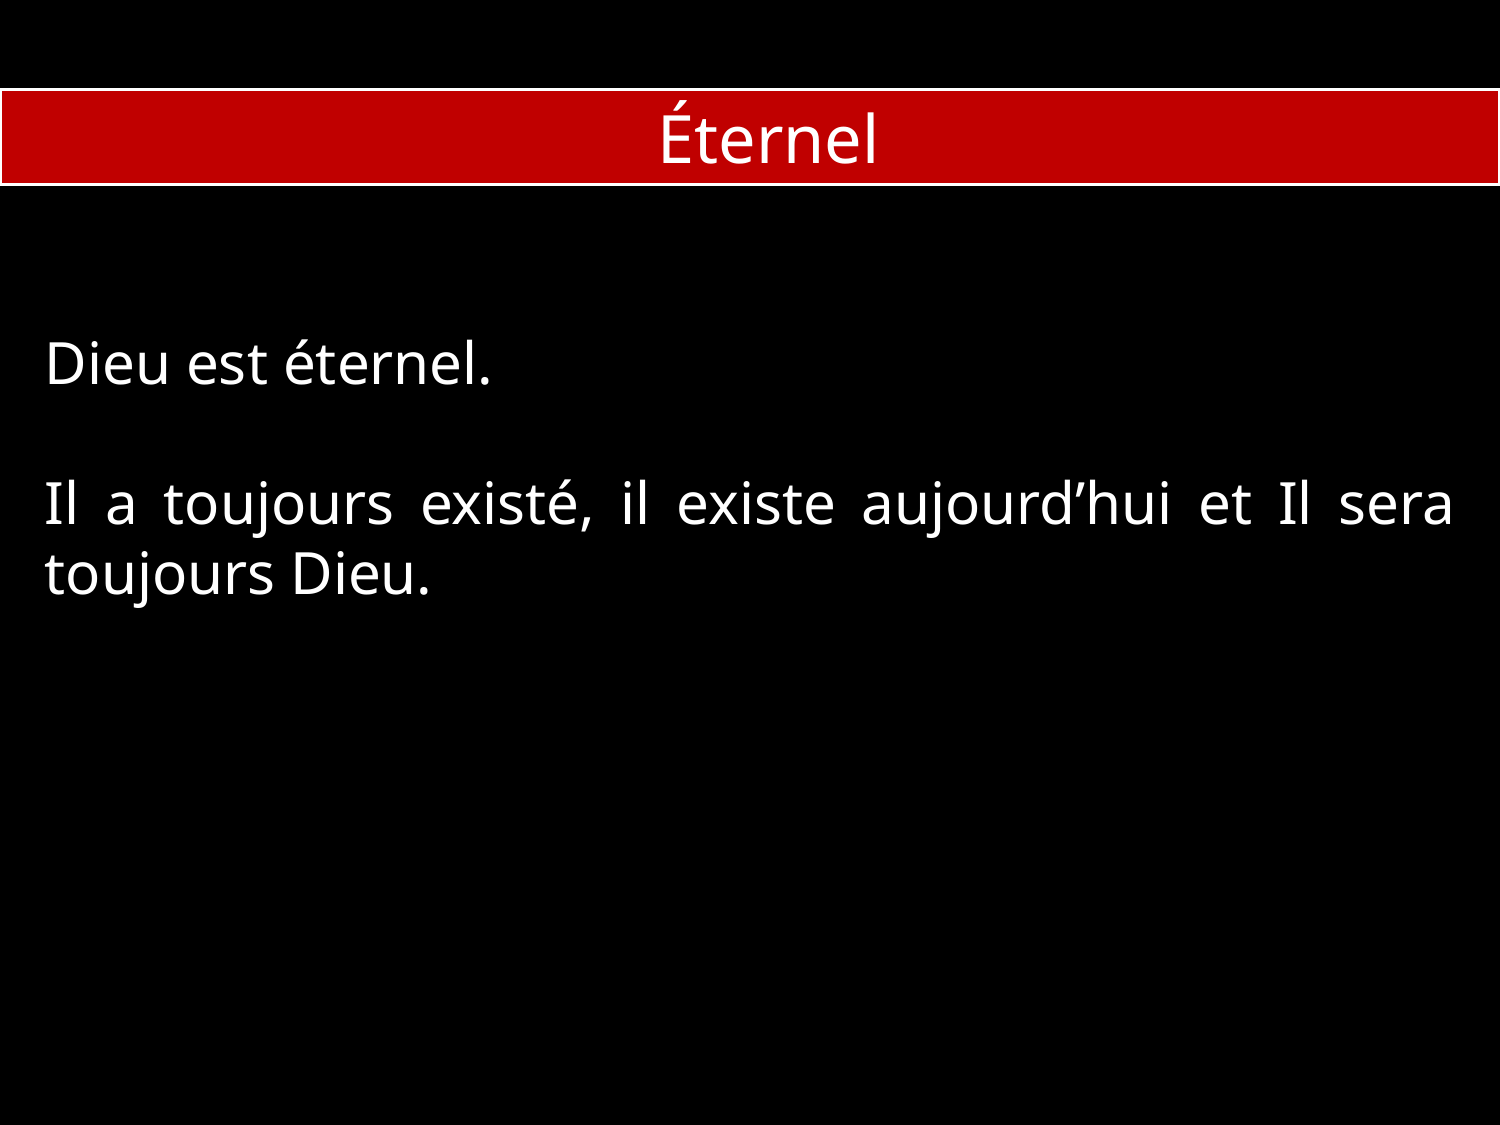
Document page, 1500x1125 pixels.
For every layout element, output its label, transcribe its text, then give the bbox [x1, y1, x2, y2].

text_box Éternel [0, 89, 1500, 185]
text_box Dieu est éternel. Il a toujours existé, il existe aujourd’hui et Il sera toujours Dieu. [30, 319, 1470, 614]
